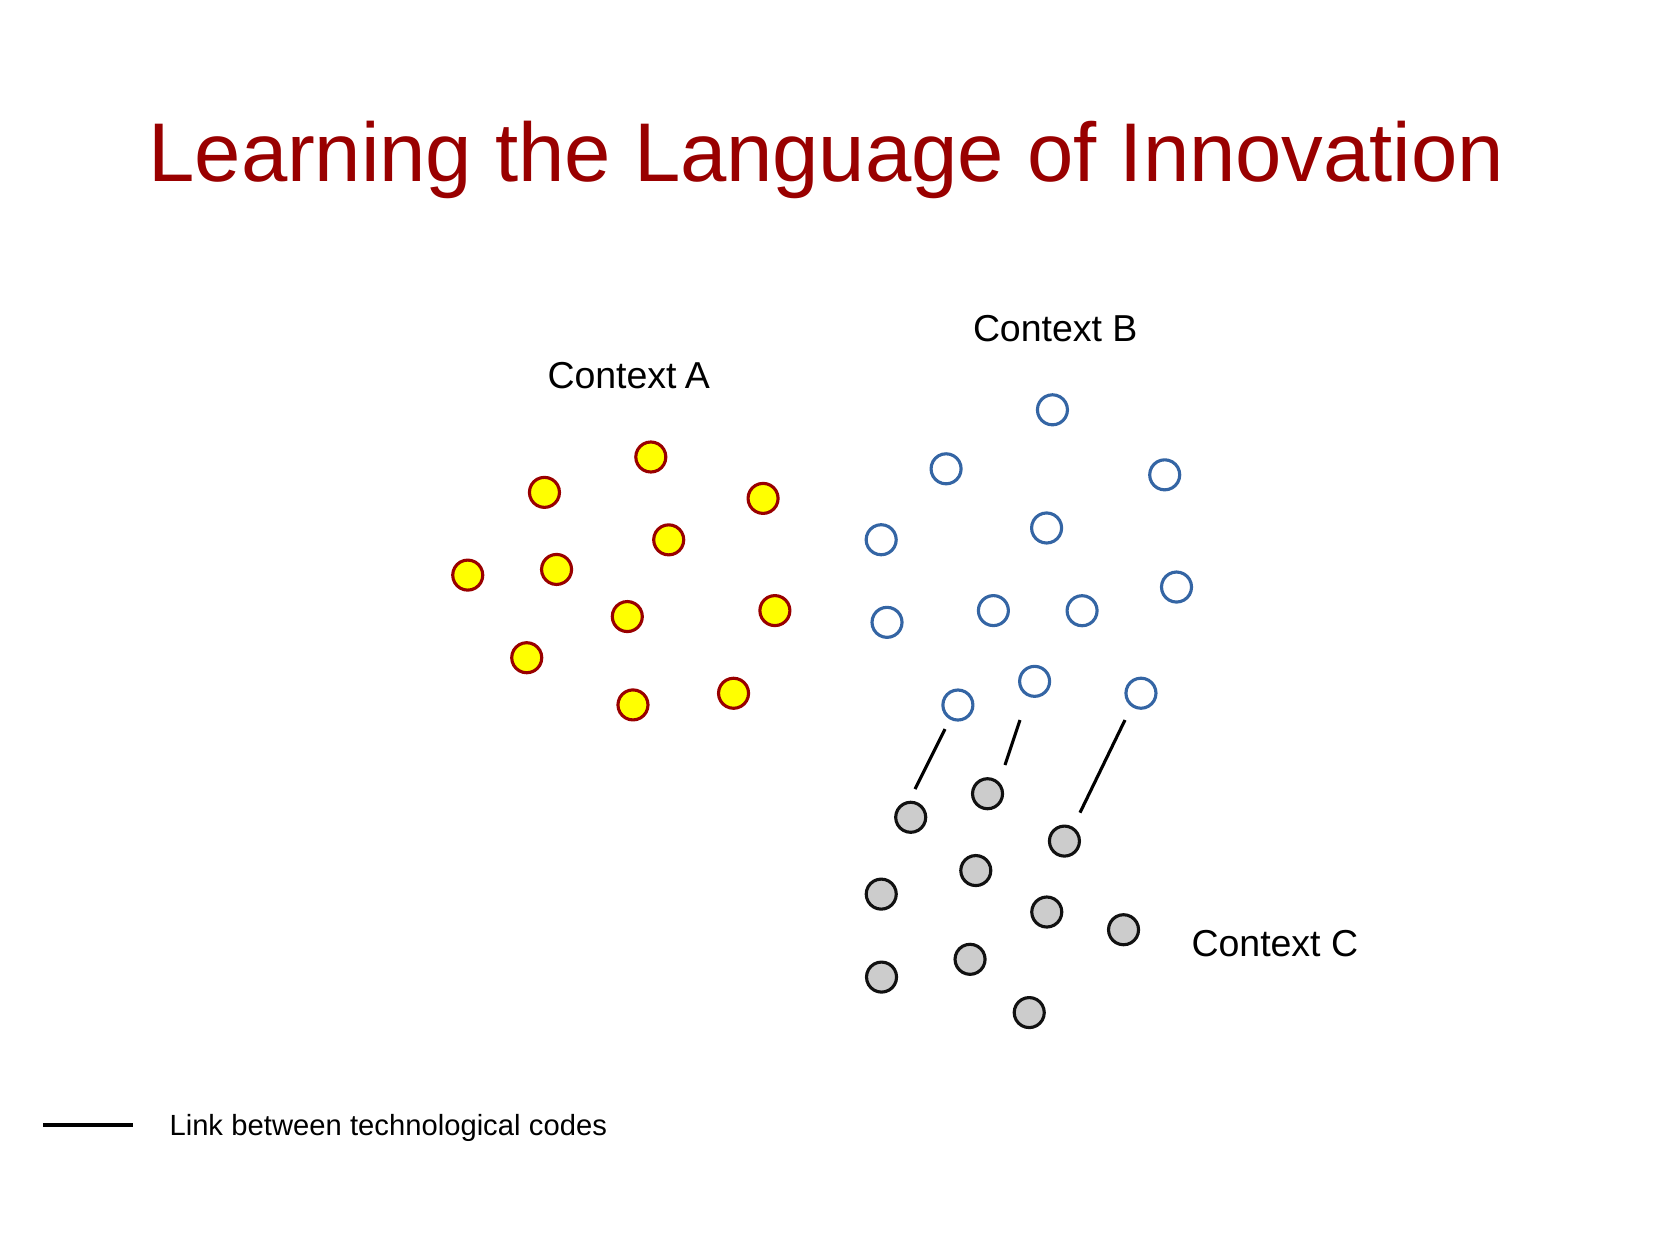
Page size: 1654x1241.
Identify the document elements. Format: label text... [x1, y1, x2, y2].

text_box [452, 560, 483, 591]
text_box Context B [958, 299, 1153, 357]
text_box [872, 607, 903, 638]
text_box [1037, 394, 1068, 425]
text_box Link between technological codes [154, 1101, 620, 1149]
text_box [942, 690, 973, 721]
text_box [748, 483, 779, 514]
text_box [529, 477, 560, 508]
text_box [1161, 572, 1192, 603]
text_box [960, 855, 991, 886]
text_box [866, 879, 897, 910]
text_box [759, 595, 790, 626]
text_box [895, 802, 926, 833]
text_box [972, 778, 1003, 809]
text_box [718, 678, 749, 709]
text_box [1031, 896, 1062, 928]
text_box [635, 441, 666, 473]
title Learning the Language of Innovation [82, 49, 1571, 257]
text_box [978, 595, 1009, 626]
text_box [931, 453, 962, 484]
text_box Context C [1176, 915, 1373, 972]
text_box [1031, 512, 1062, 544]
text_box [541, 554, 572, 585]
text_box [1108, 914, 1139, 945]
text_box [1019, 666, 1050, 697]
text_box [612, 601, 643, 632]
text_box [1049, 826, 1080, 857]
text_box [1067, 595, 1098, 626]
text_box [866, 524, 897, 555]
text_box [955, 944, 986, 975]
text_box [1014, 997, 1045, 1028]
text_box Context A [533, 346, 725, 404]
text_box [617, 689, 649, 720]
text_box [866, 962, 897, 993]
text_box [653, 524, 684, 555]
text_box [1149, 459, 1180, 490]
text_box [1125, 678, 1157, 709]
text_box [511, 642, 542, 673]
